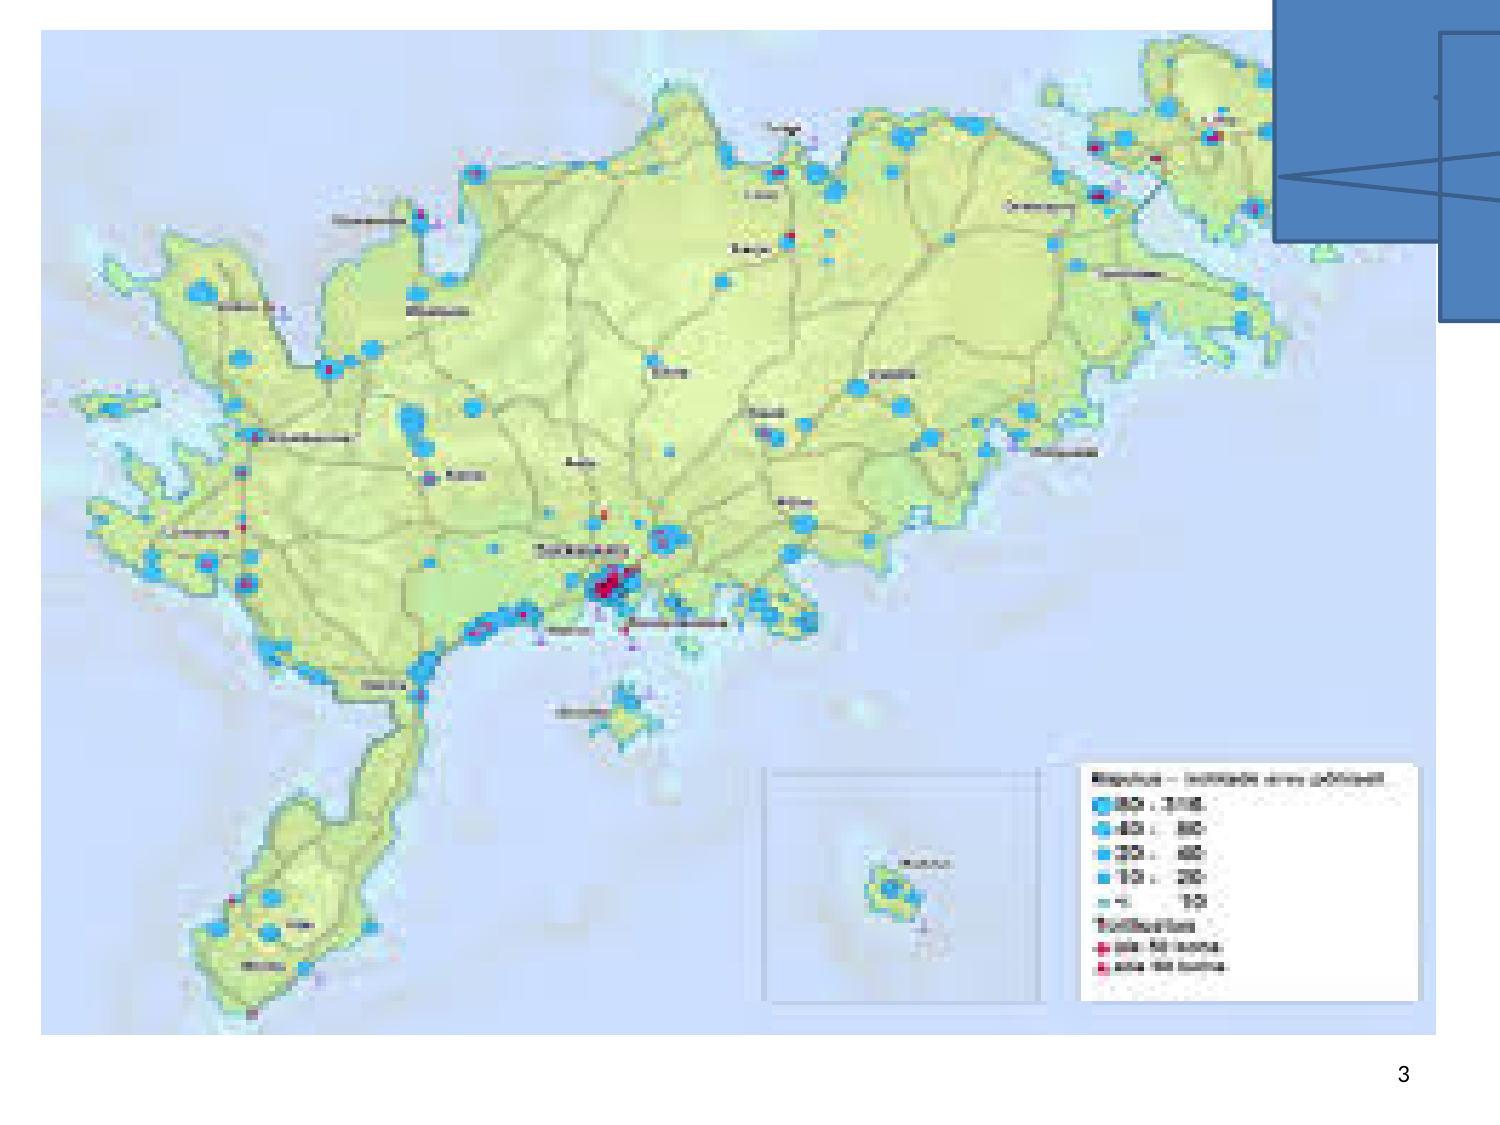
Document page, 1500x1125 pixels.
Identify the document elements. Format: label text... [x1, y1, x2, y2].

text_box <number> [1074, 1042, 1425, 1103]
picture [41, 30, 1436, 1035]
text_box [1274, 0, 1500, 322]
